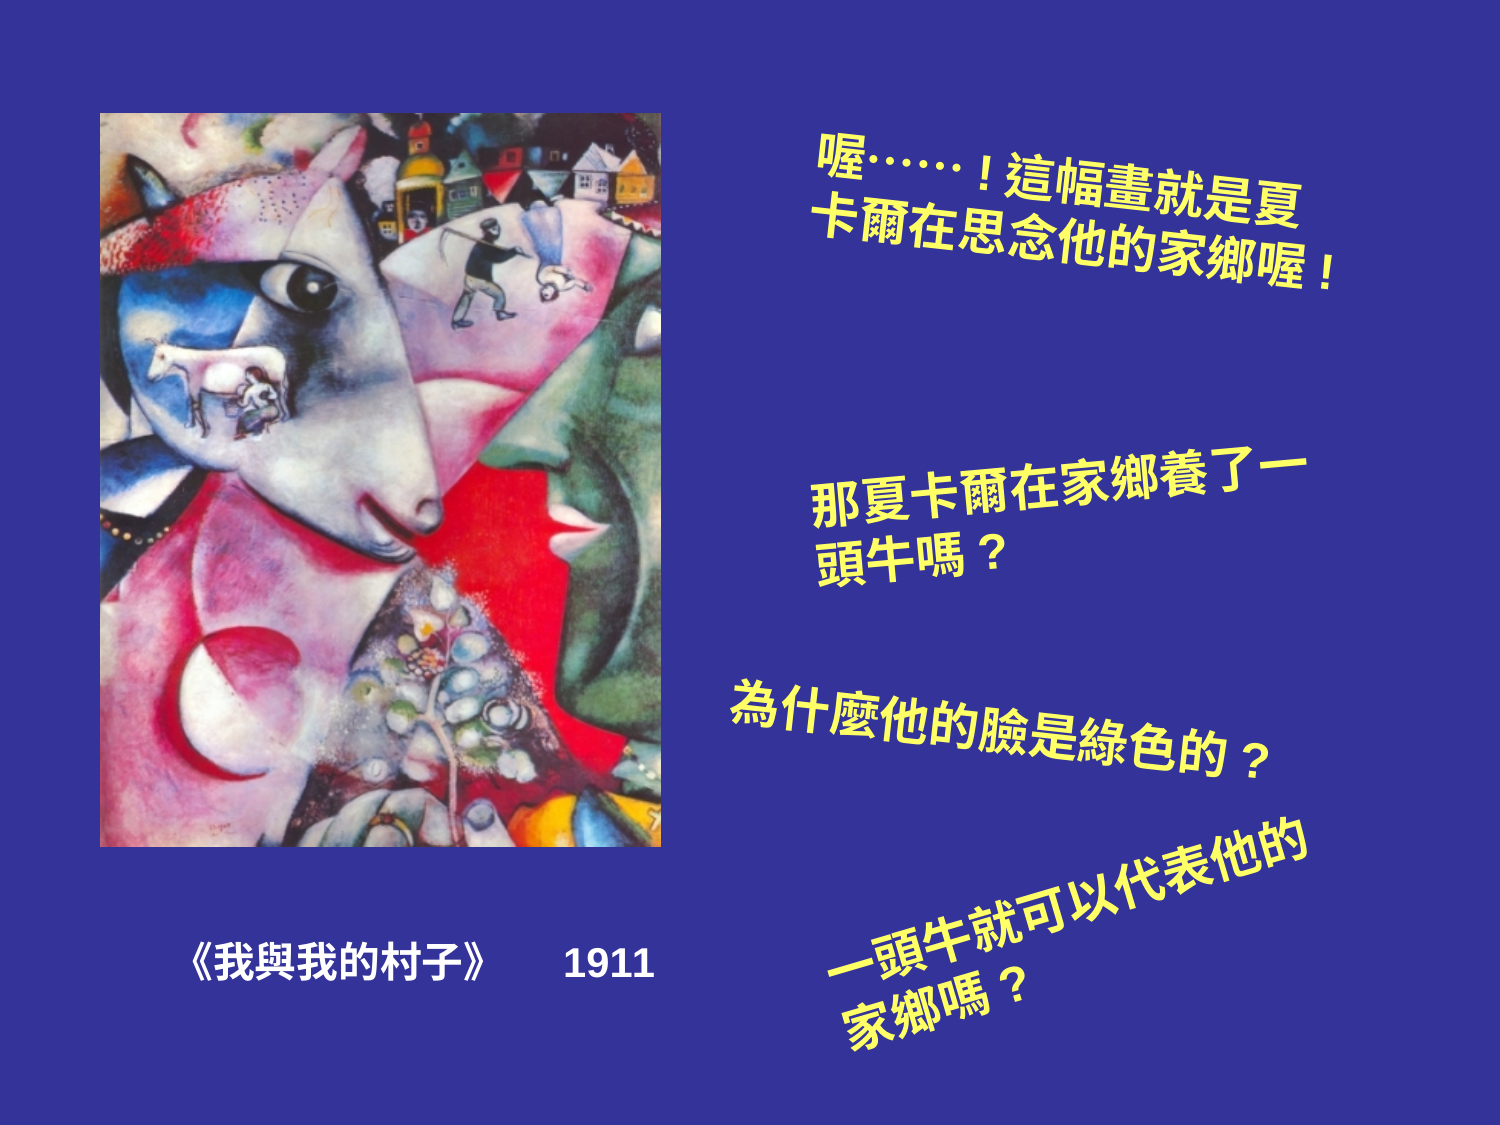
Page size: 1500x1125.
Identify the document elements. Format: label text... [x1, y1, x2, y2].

text_box 喔……!這幅畫就是夏卡爾在思念他的家鄉喔! [790, 113, 1361, 310]
text_box 一頭牛就可以代表他的家鄉嗎? [801, 778, 1397, 1072]
picture [100, 113, 661, 847]
list 《我與我的村子》 1911 [100, 928, 703, 1022]
text_box 那夏卡爾在家鄉養了一頭牛嗎? [792, 419, 1355, 604]
text_box 為什麼他的臉是綠色的? [712, 660, 1289, 800]
